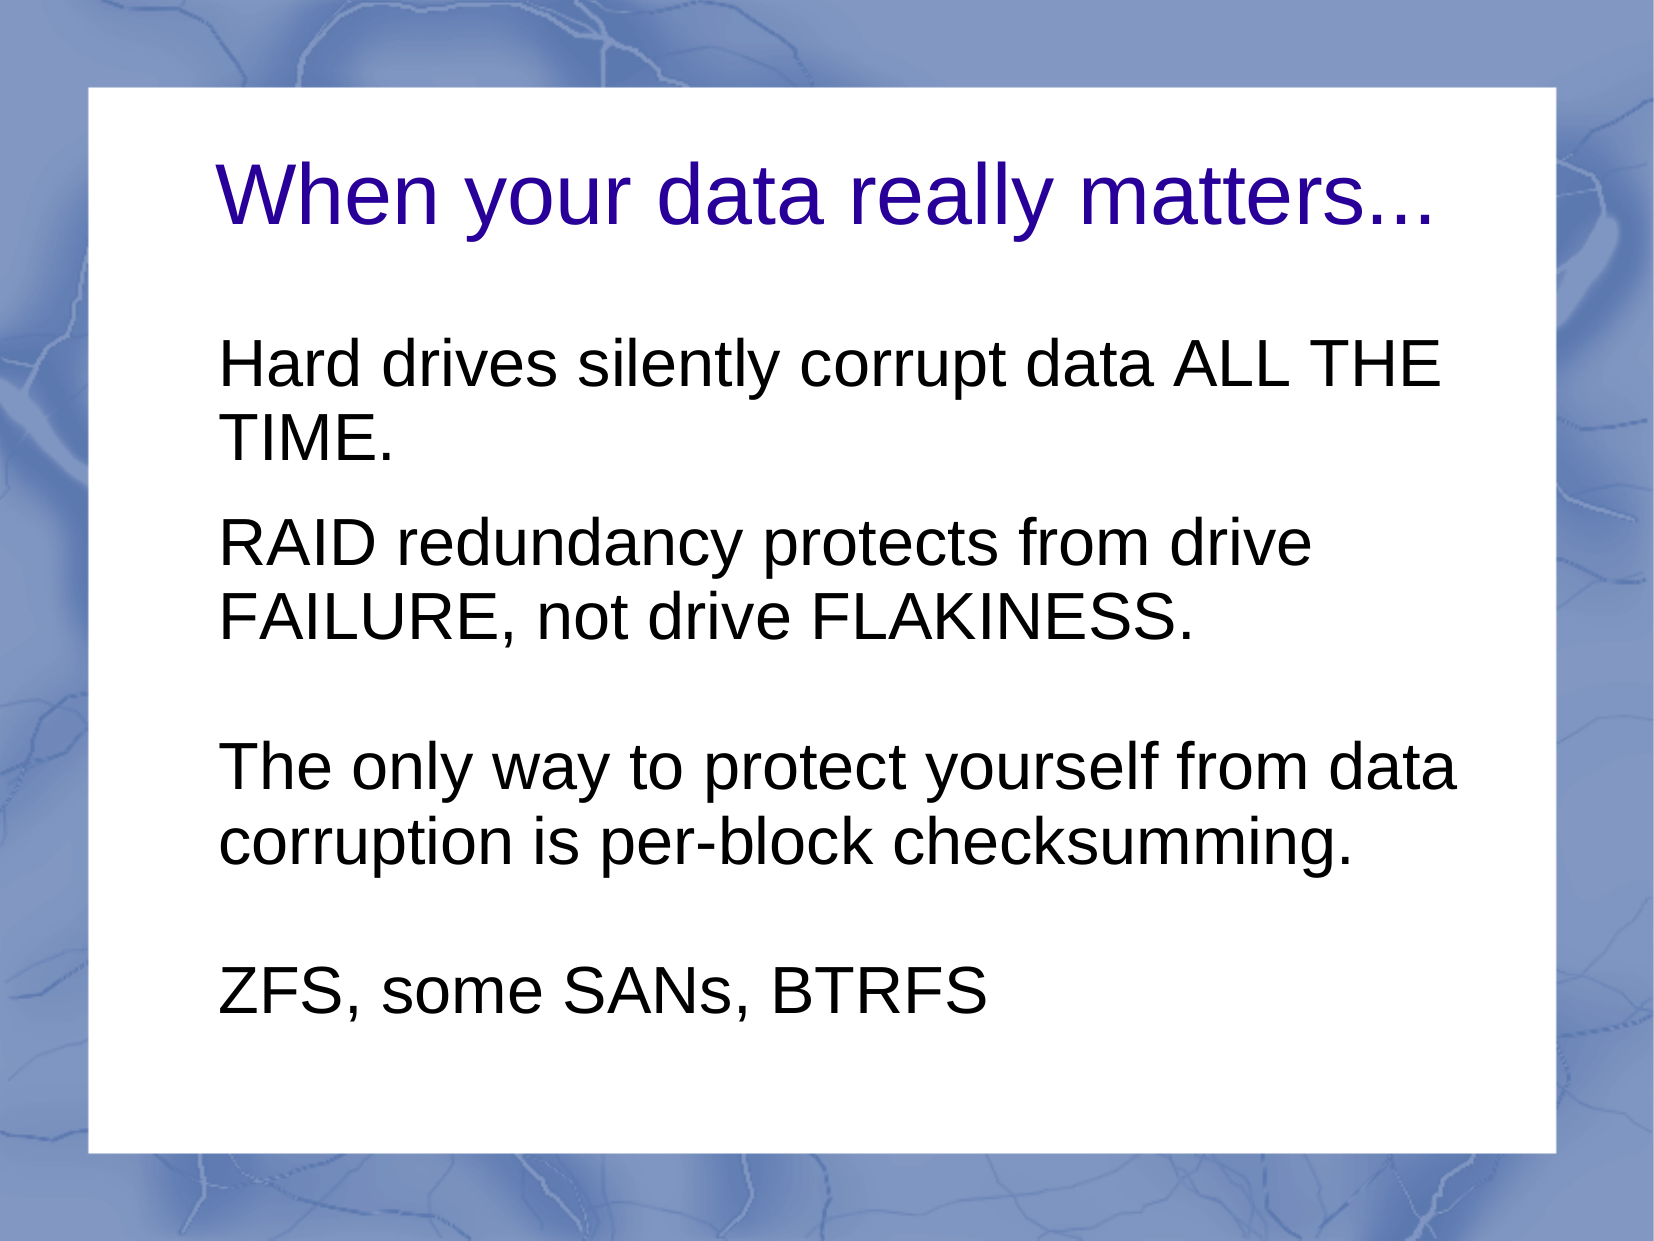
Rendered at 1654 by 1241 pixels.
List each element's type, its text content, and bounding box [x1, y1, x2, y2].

list Hard drives silently corrupt data ALL THE TIME. RAID redundancy protects from drive FAILURE, not drive FLAKINESS. The only way to protect yourself from data corruption is per-block checksumming. ZFS, some SANs, BTRFS [147, 325, 1506, 1232]
picture [0, 0, 1654, 1241]
title When your data really matters... [118, 90, 1536, 298]
